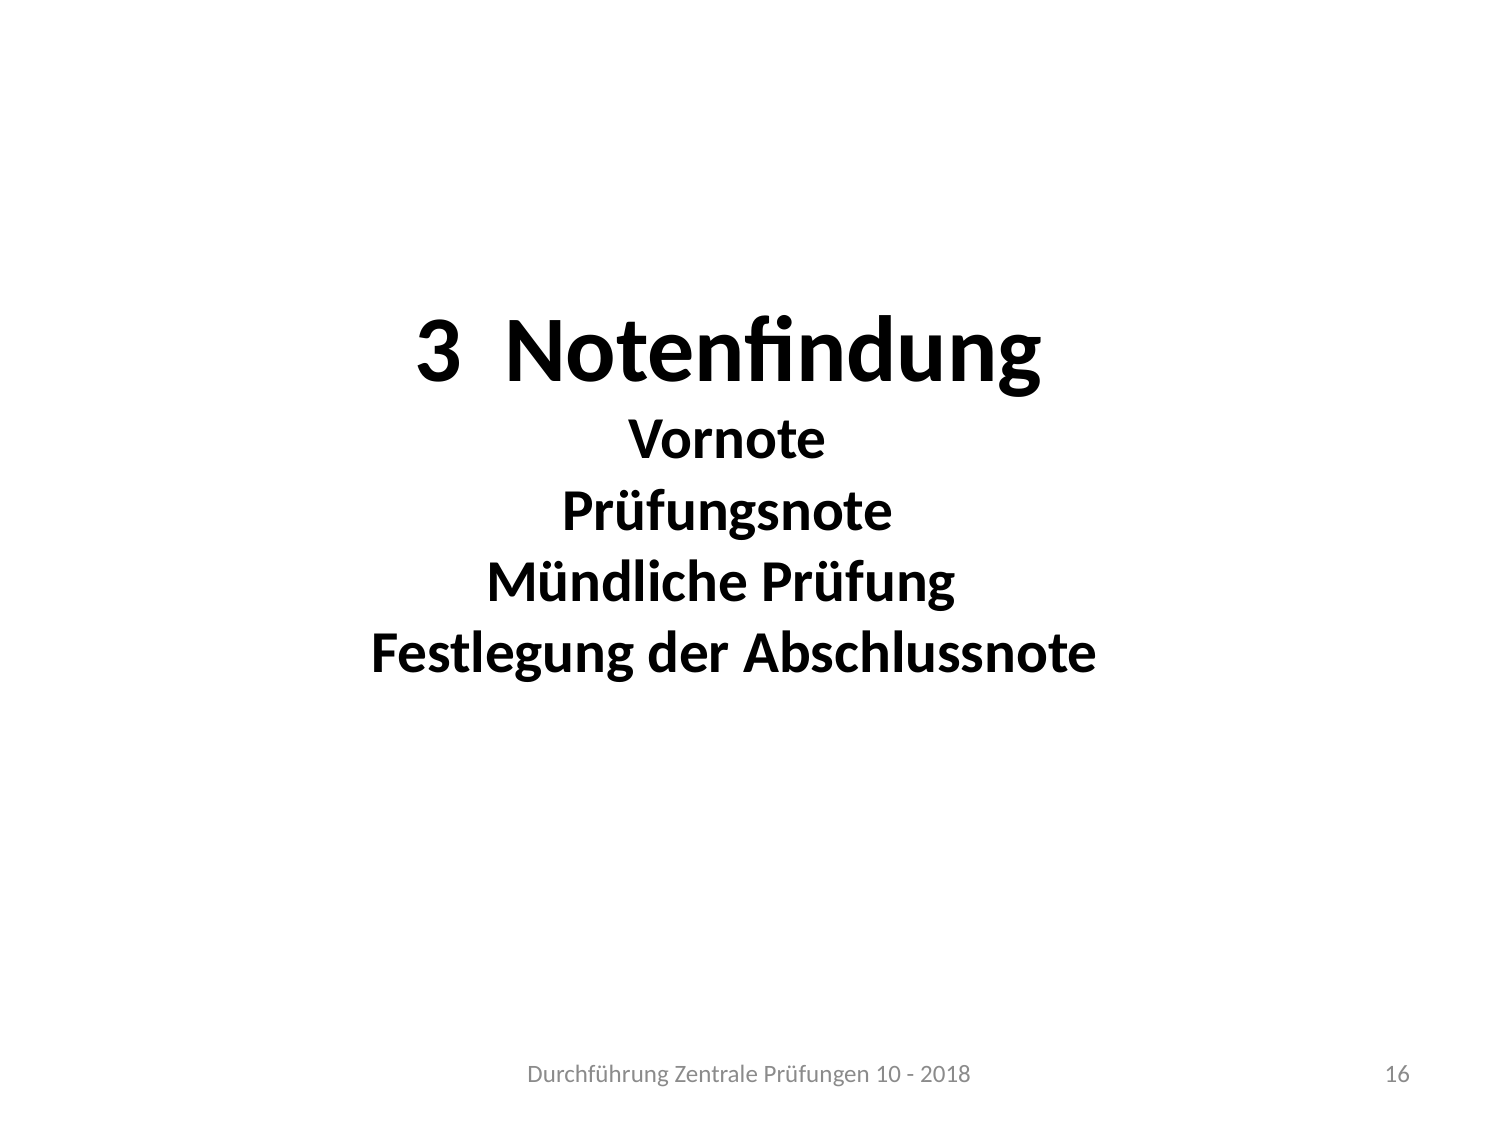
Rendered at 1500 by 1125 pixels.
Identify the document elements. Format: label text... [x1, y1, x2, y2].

footer Durchführung Zentrale Prüfungen 10 - 2018 [512, 1042, 988, 1103]
slide_number <Foliennummer> [1074, 1042, 1425, 1103]
title 3 Notenfindung Vornote Prüfungsnote Mündliche Prüfung Festlegung der Abschlussnote [53, 278, 1404, 693]
